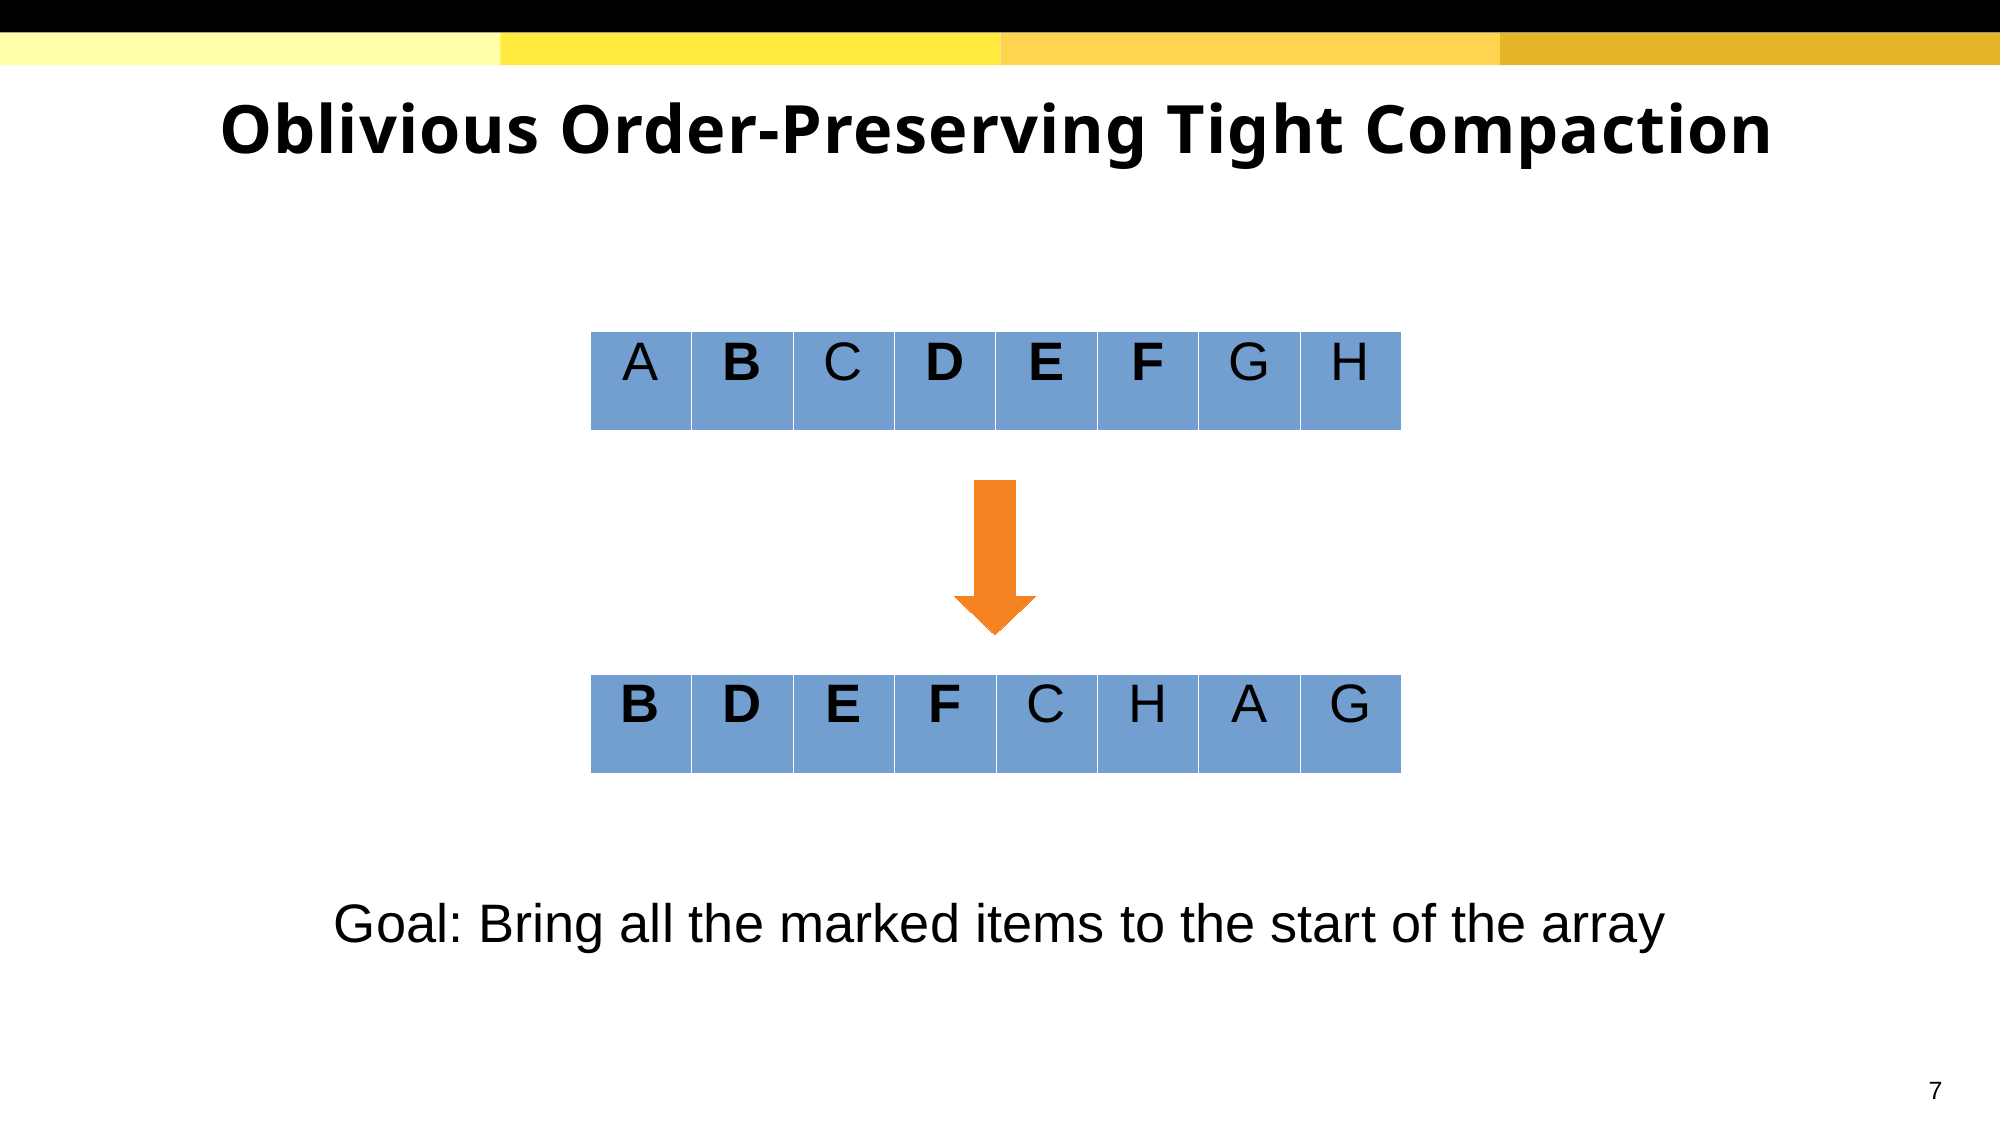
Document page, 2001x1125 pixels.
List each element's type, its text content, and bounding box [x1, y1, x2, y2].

text_box 7 [1913, 1069, 1958, 1113]
table_header D [692, 675, 793, 773]
table_header A [591, 332, 691, 430]
table_header F [1098, 332, 1198, 430]
table_header E [794, 675, 894, 773]
table_header B [591, 675, 691, 773]
table_header A [1199, 675, 1300, 773]
table_header H [1098, 675, 1198, 773]
table_header H [1301, 332, 1401, 430]
table_header G [1199, 332, 1300, 430]
table_header F [895, 675, 996, 773]
table_header D [895, 332, 995, 430]
text_box Goal: Bring all the marked items to the start of the array [318, 885, 1682, 962]
table_header C [997, 675, 1097, 773]
title Oblivious Order-Preserving Tight Compaction [48, 59, 1947, 207]
table_header G [1301, 675, 1401, 773]
table_header E [996, 332, 1097, 430]
table_header C [794, 332, 894, 430]
table_header B [692, 332, 793, 430]
text_box [954, 480, 1036, 635]
